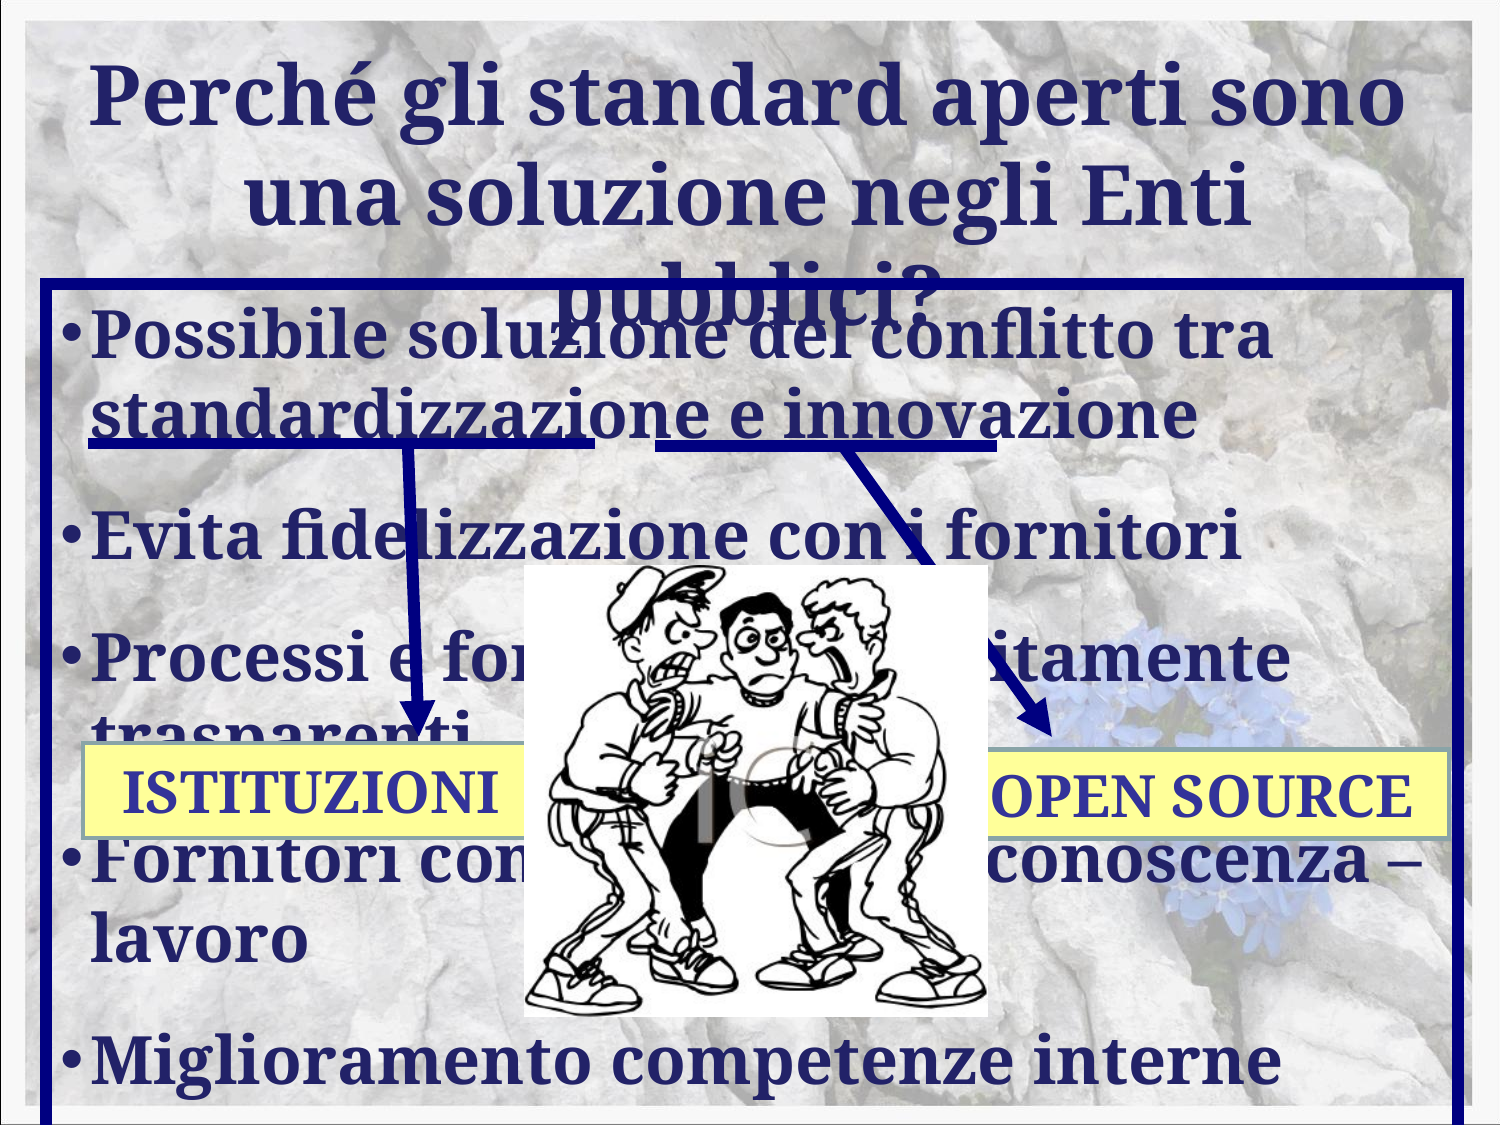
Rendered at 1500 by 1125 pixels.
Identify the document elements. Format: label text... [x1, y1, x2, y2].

picture [0, 0, 1500, 1125]
text_box Possibile soluzione del conflitto tra standardizzazione e innovazione Evita fidelizzazione con i fornitori Processi e forniture implicitamente trasparenti Fornitori contribuiscono +conoscenza –lavoro Miglioramento competenze interne Compartecipazione finanziaria [45, 283, 1458, 1125]
picture [524, 565, 988, 1017]
text_box OPEN SOURCE [988, 749, 1449, 839]
text_box Perché gli standard aperti sono una soluzione negli Enti pubblici? [36, 34, 1461, 351]
text_box ISTITUZIONI [83, 743, 524, 838]
